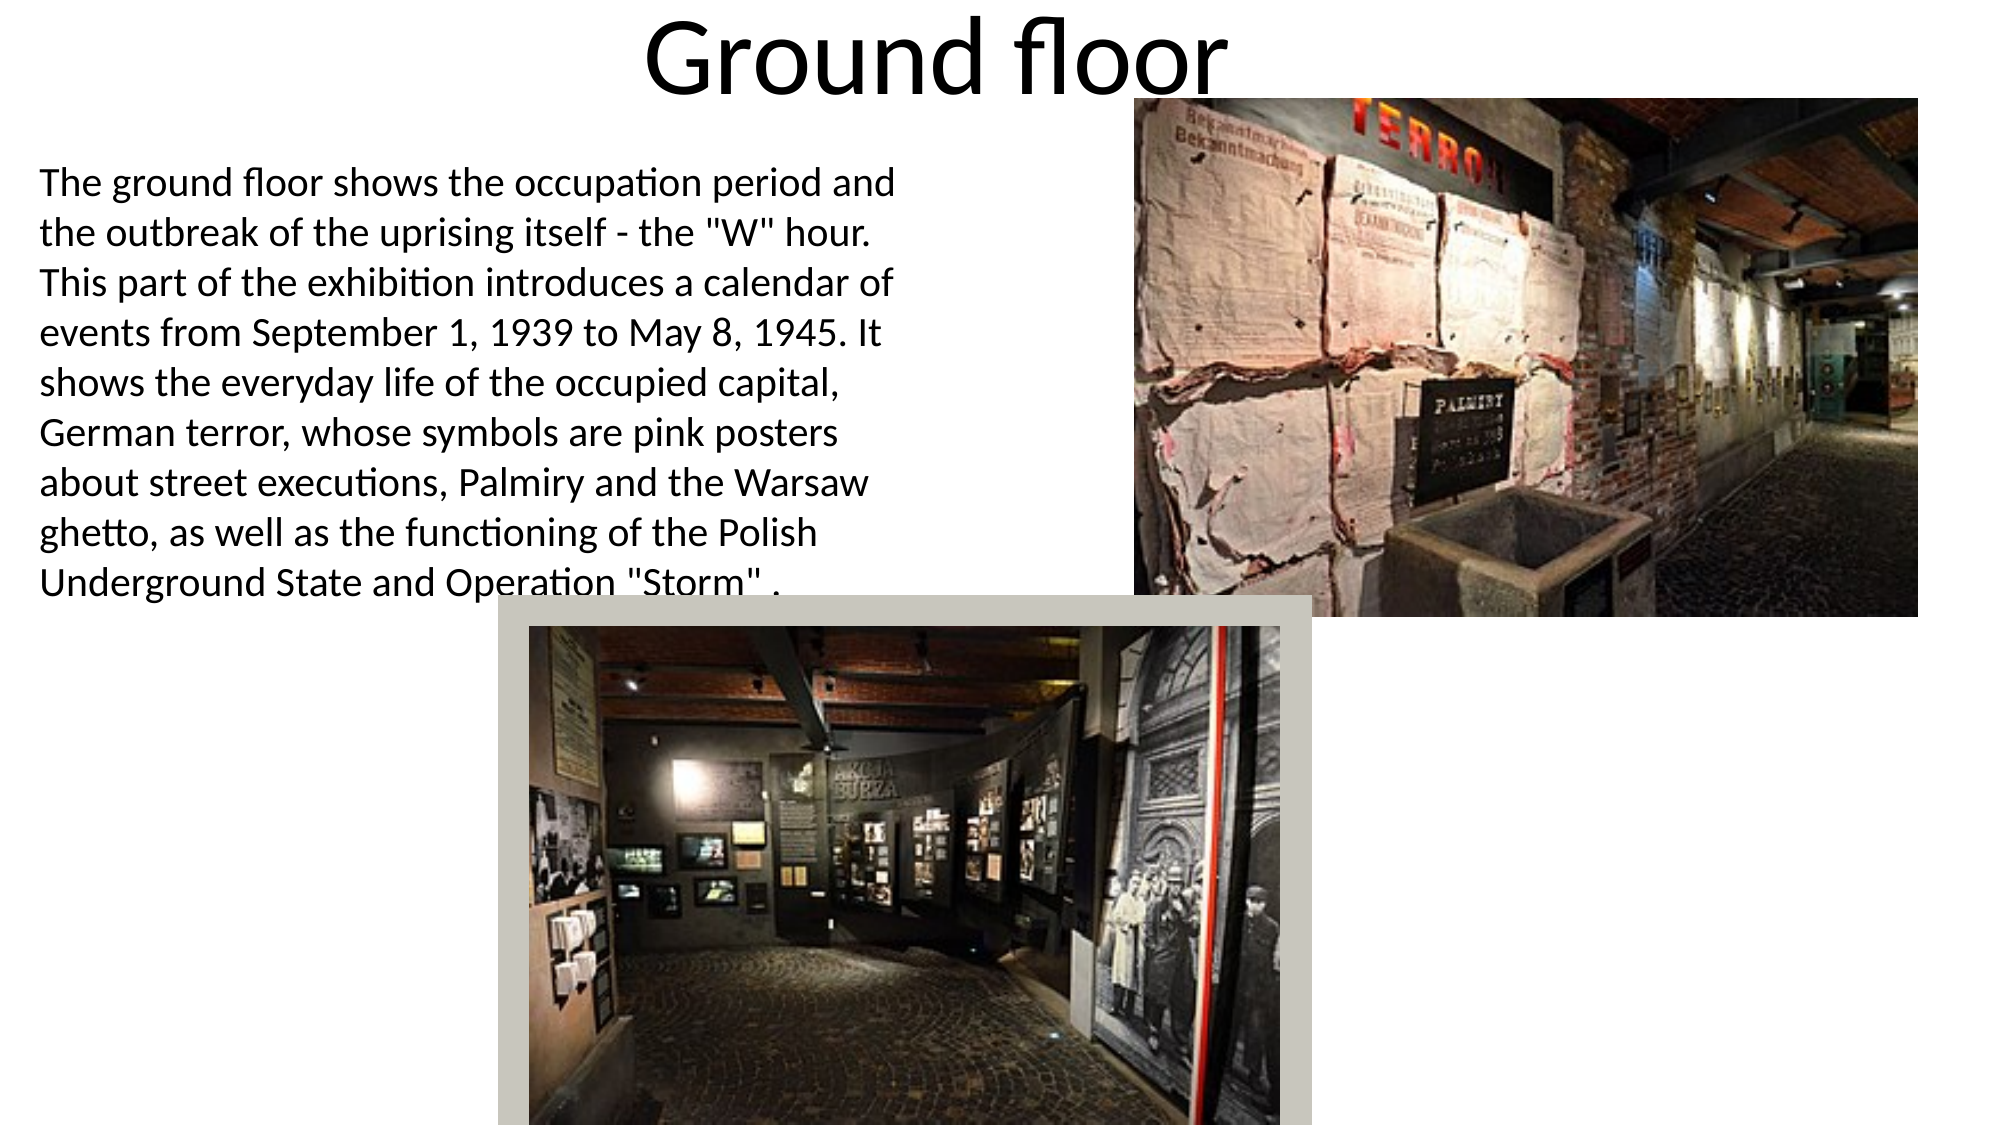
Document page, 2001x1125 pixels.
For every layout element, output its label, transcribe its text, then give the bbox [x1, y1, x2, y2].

picture [1134, 98, 1918, 617]
picture [528, 626, 1281, 1125]
text_box The ground floor shows the occupation period and the outbreak of the uprising itself - the "W" hour. This part of the exhibition introduces a calendar of events from September 1, 1939 to May 8, 1945. It shows the everyday life of the occupied capital, German terror, whose symbols are pink posters about street executions, Palmiry and the Warsaw ghetto, as well as the functioning of the Polish Underground State and Operation "Storm" . [24, 147, 920, 613]
text_box Ground floor [629, 0, 1247, 125]
